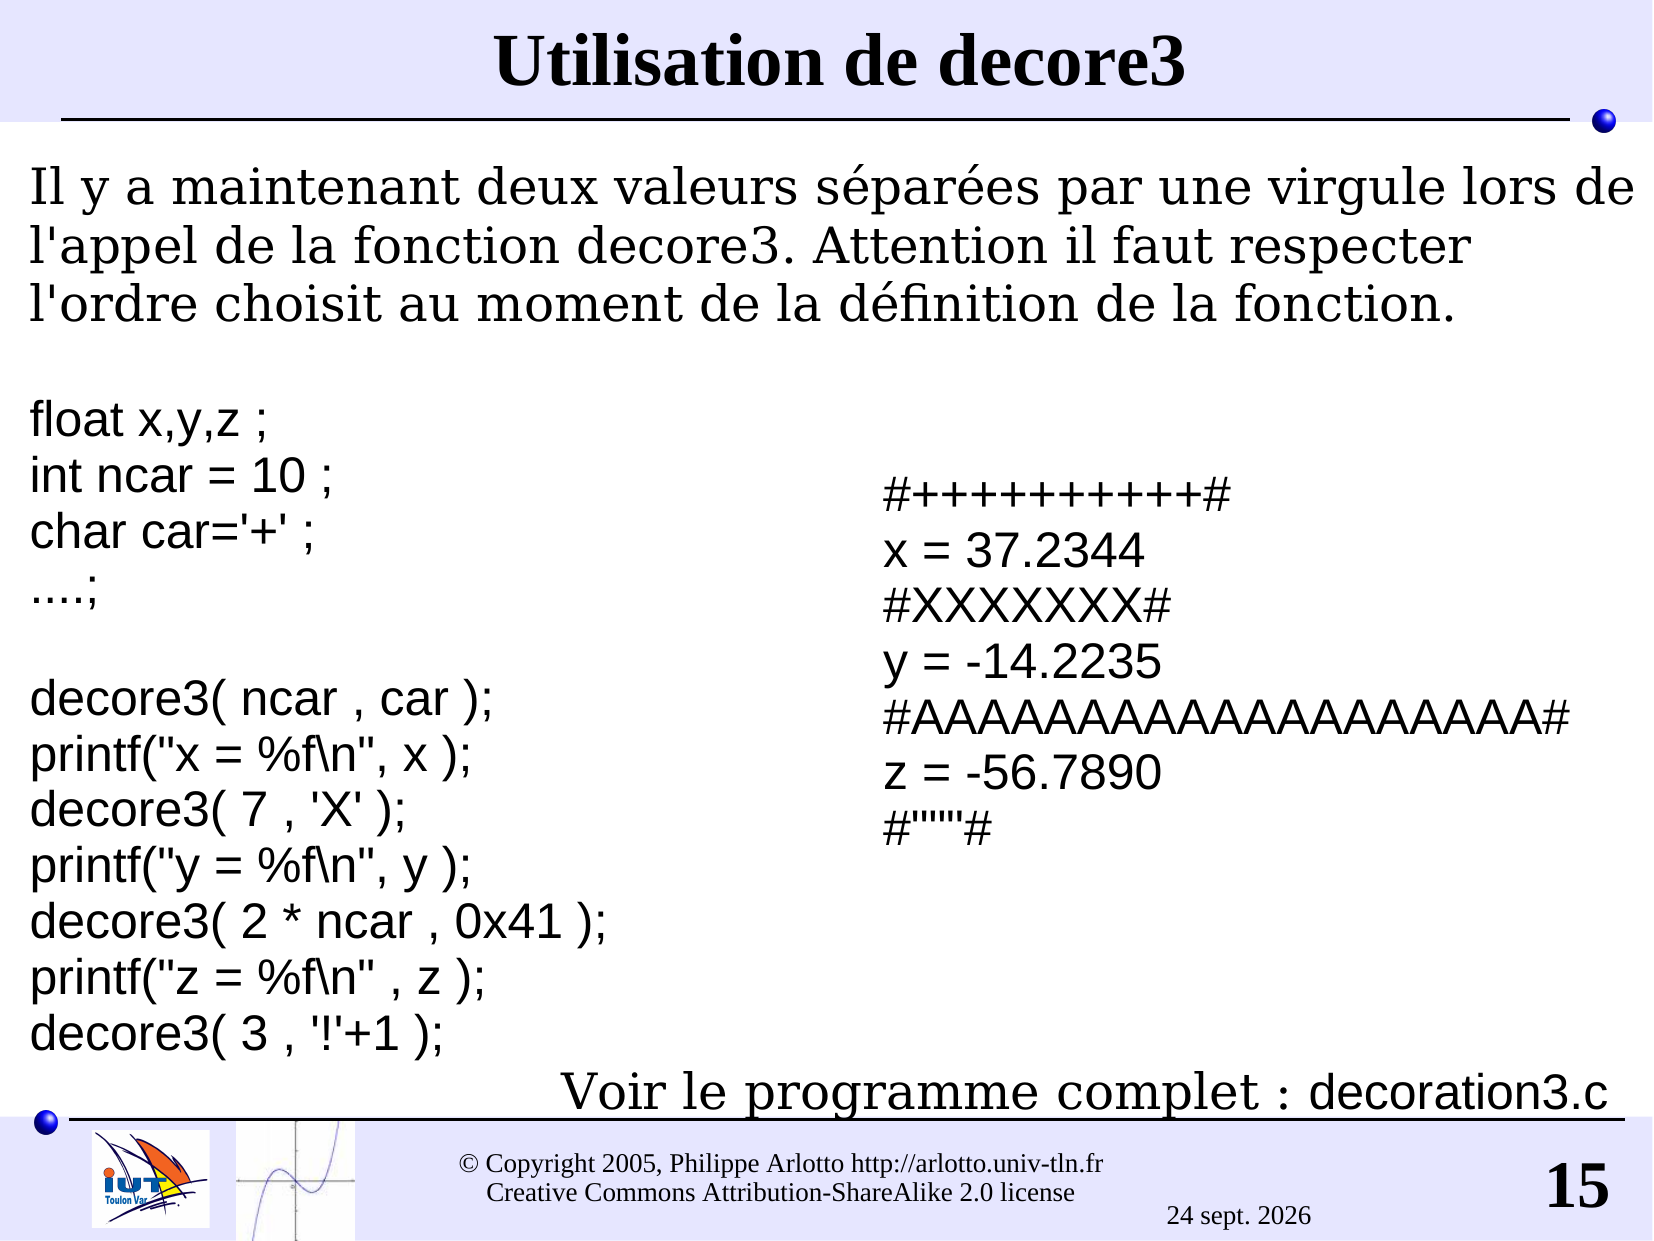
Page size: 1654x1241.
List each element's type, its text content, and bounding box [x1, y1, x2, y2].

text_box Voir le programme complet : decoration3.c [561, 1062, 1609, 1122]
picture [236, 1121, 355, 1241]
text_box #++++++++++# x = 37.2344 #XXXXXXX# y = -14.2235 #AAAAAAAAAAAAAAAAAAA# z = -56.7890 #"""# [883, 466, 1571, 857]
title Utilisation de decore3 [95, 14, 1585, 107]
text_box Il y a maintenant deux valeurs séparées par une virgule lors de l'appel de la fonction decore3. Attention il faut respecter l'ordre choisit au moment de la définition de la fonction. float x,y,z ; int ncar = 10 ; char car='+' ; ....; decore3( ncar , car ); printf("x = %f\n", x ); decore3( 7 , 'X' ); printf("y = %f\n", y ); decore3( 2 * ncar , 0x41 ); printf("z = %f\n" , z ); decore3( 3 , '!'+1 ); [29, 158, 1637, 1119]
